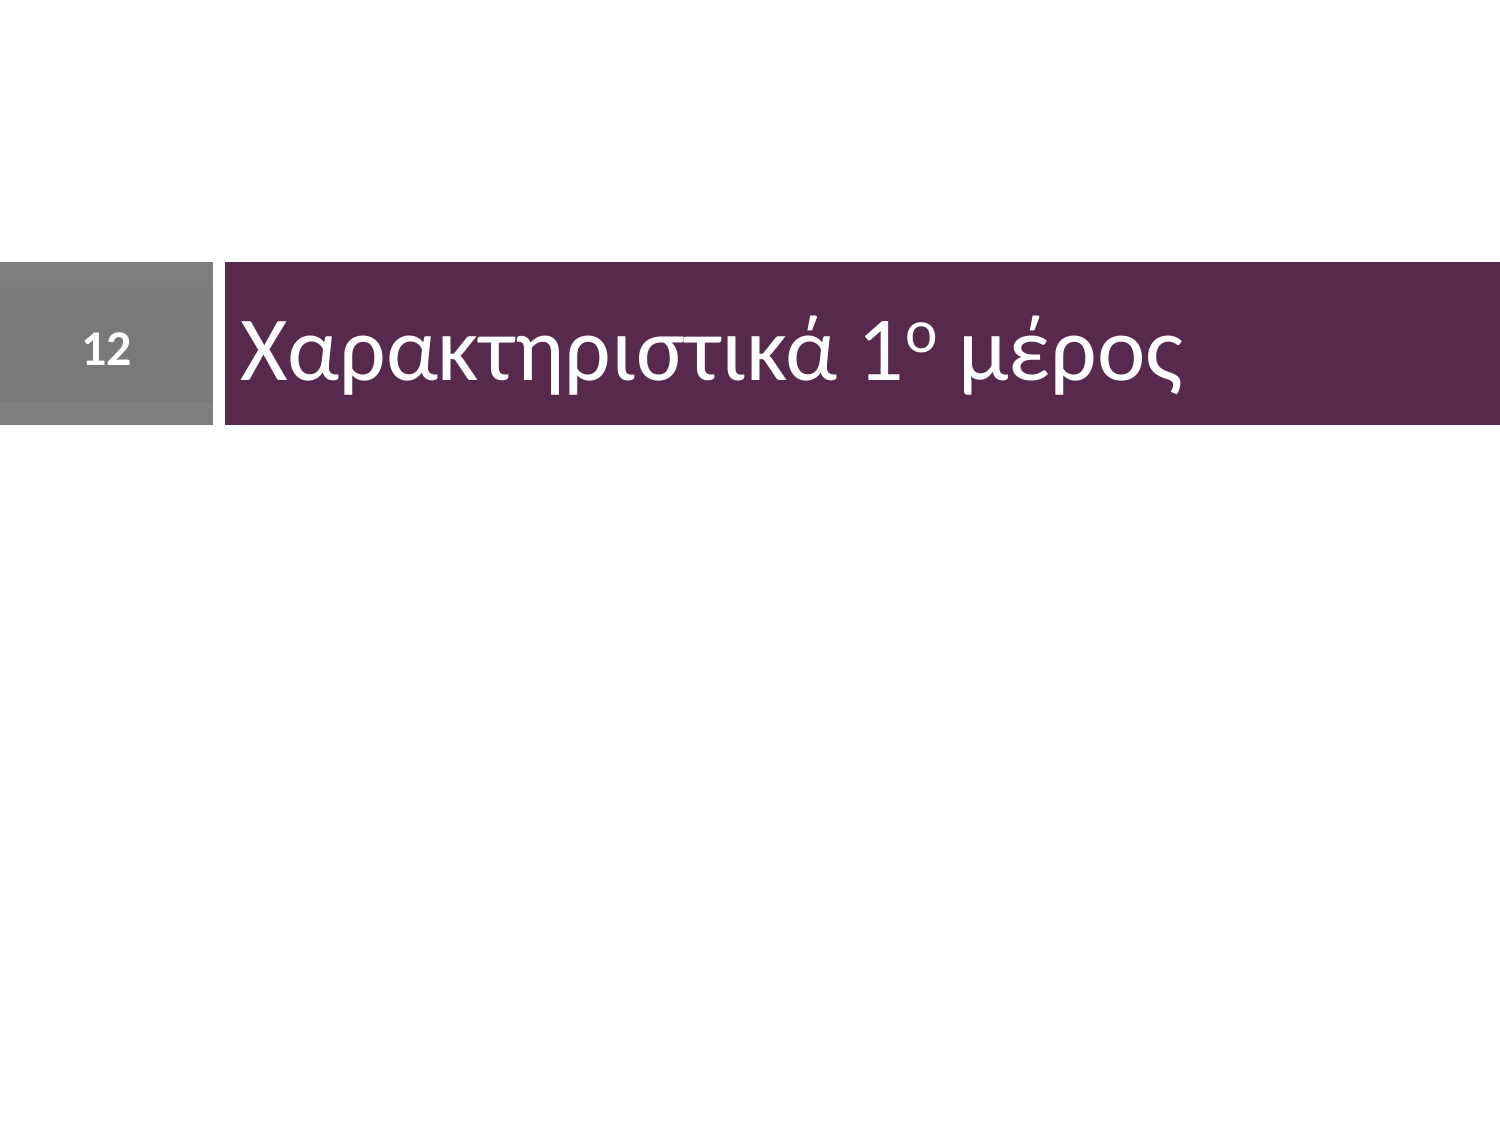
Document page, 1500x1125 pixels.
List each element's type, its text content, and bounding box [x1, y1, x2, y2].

title Χαρακτηριστικά 1ο μέρος [225, 262, 1476, 426]
text_box 12 [0, 287, 213, 403]
